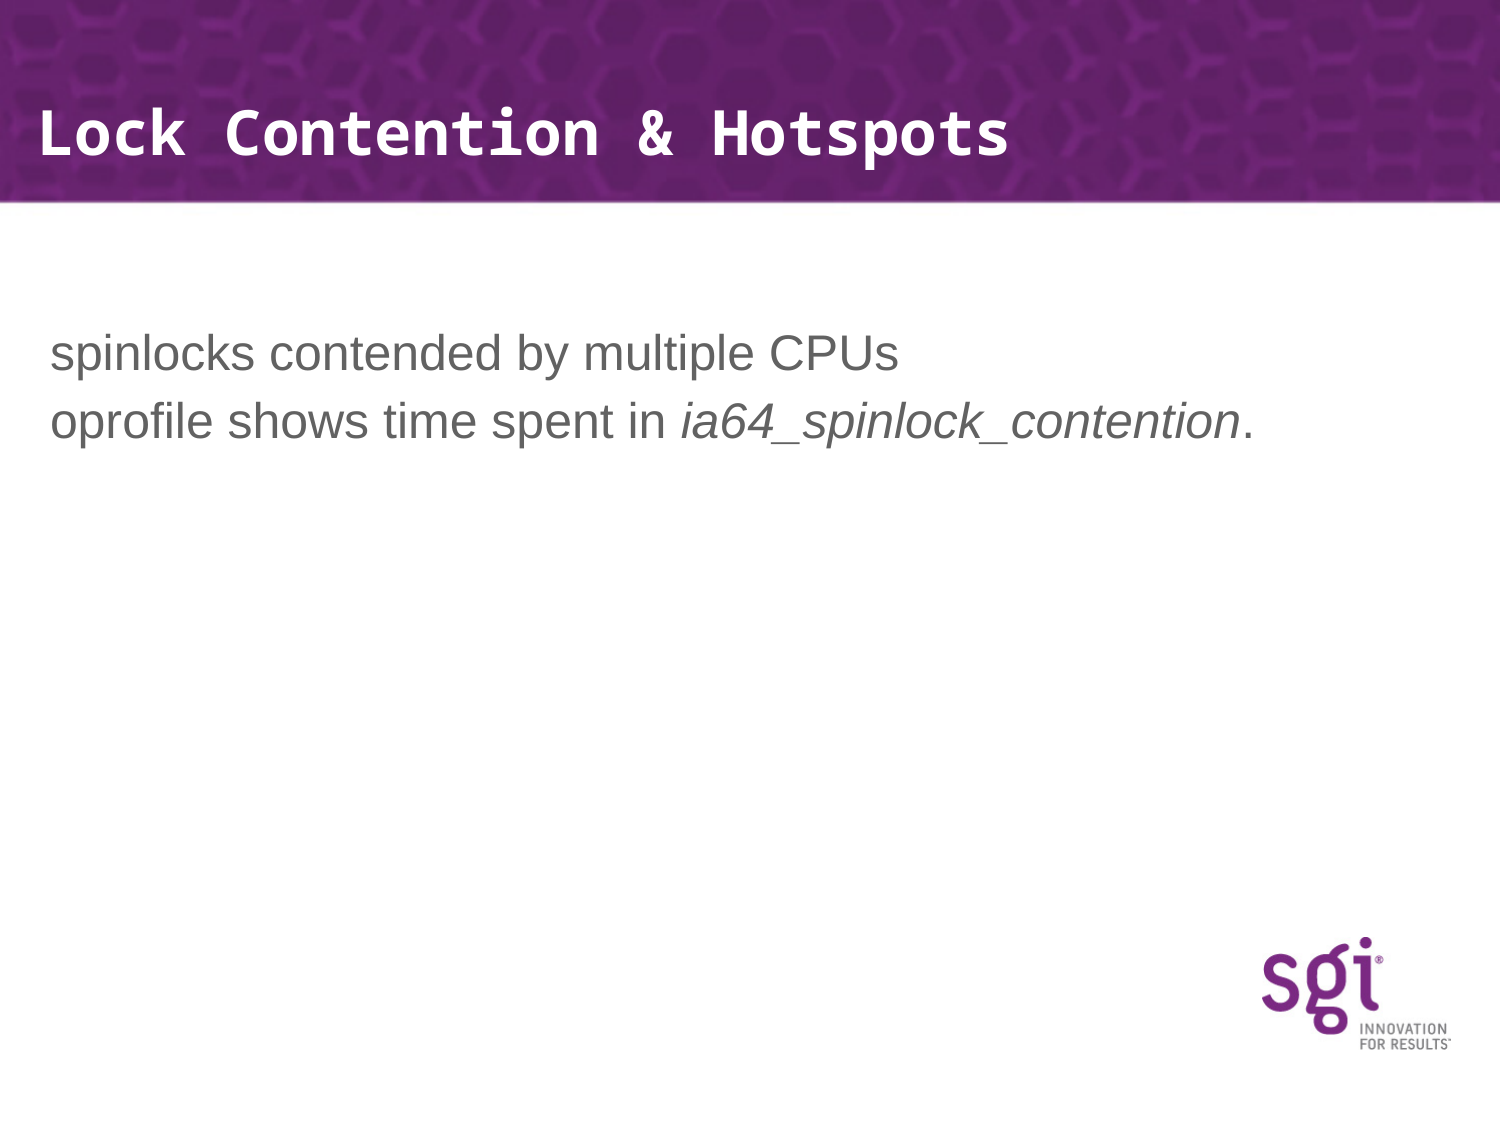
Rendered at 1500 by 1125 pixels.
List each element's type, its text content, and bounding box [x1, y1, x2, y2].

list spinlocks contended by multiple CPUs oprofile shows time spent in ia64_spinlock_contention. [50, 324, 1326, 848]
picture [0, 0, 1500, 1050]
title Lock Contention & Hotspots [37, 37, 1313, 226]
